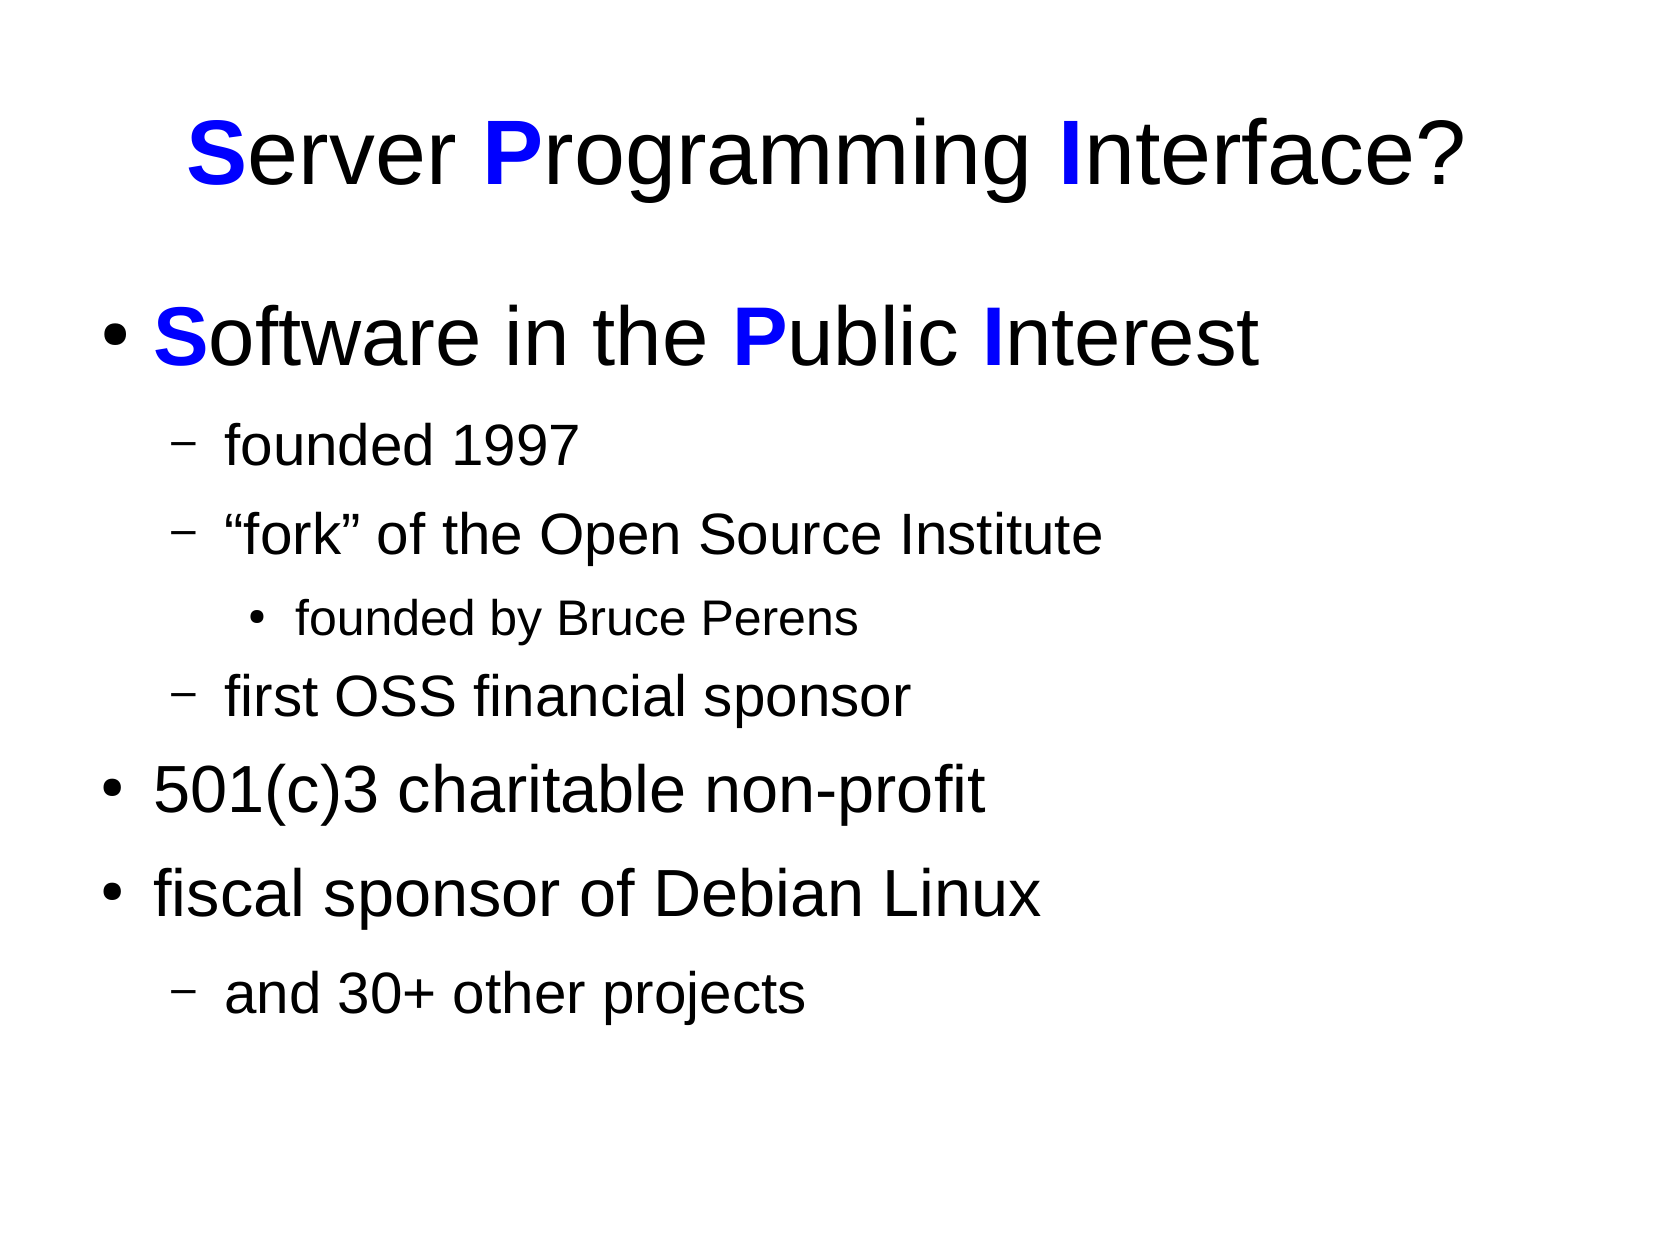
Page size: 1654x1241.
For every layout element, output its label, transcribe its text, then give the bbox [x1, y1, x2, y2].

list Software in the Public Interest founded 1997 “fork” of the Open Source Institute founded by Bruce Perens first OSS financial sponsor 501(c)3 charitable non-profit fiscal sponsor of Debian Linux and 30+ other projects [82, 290, 1576, 1141]
title Server Programming Interface? [82, 49, 1571, 257]
